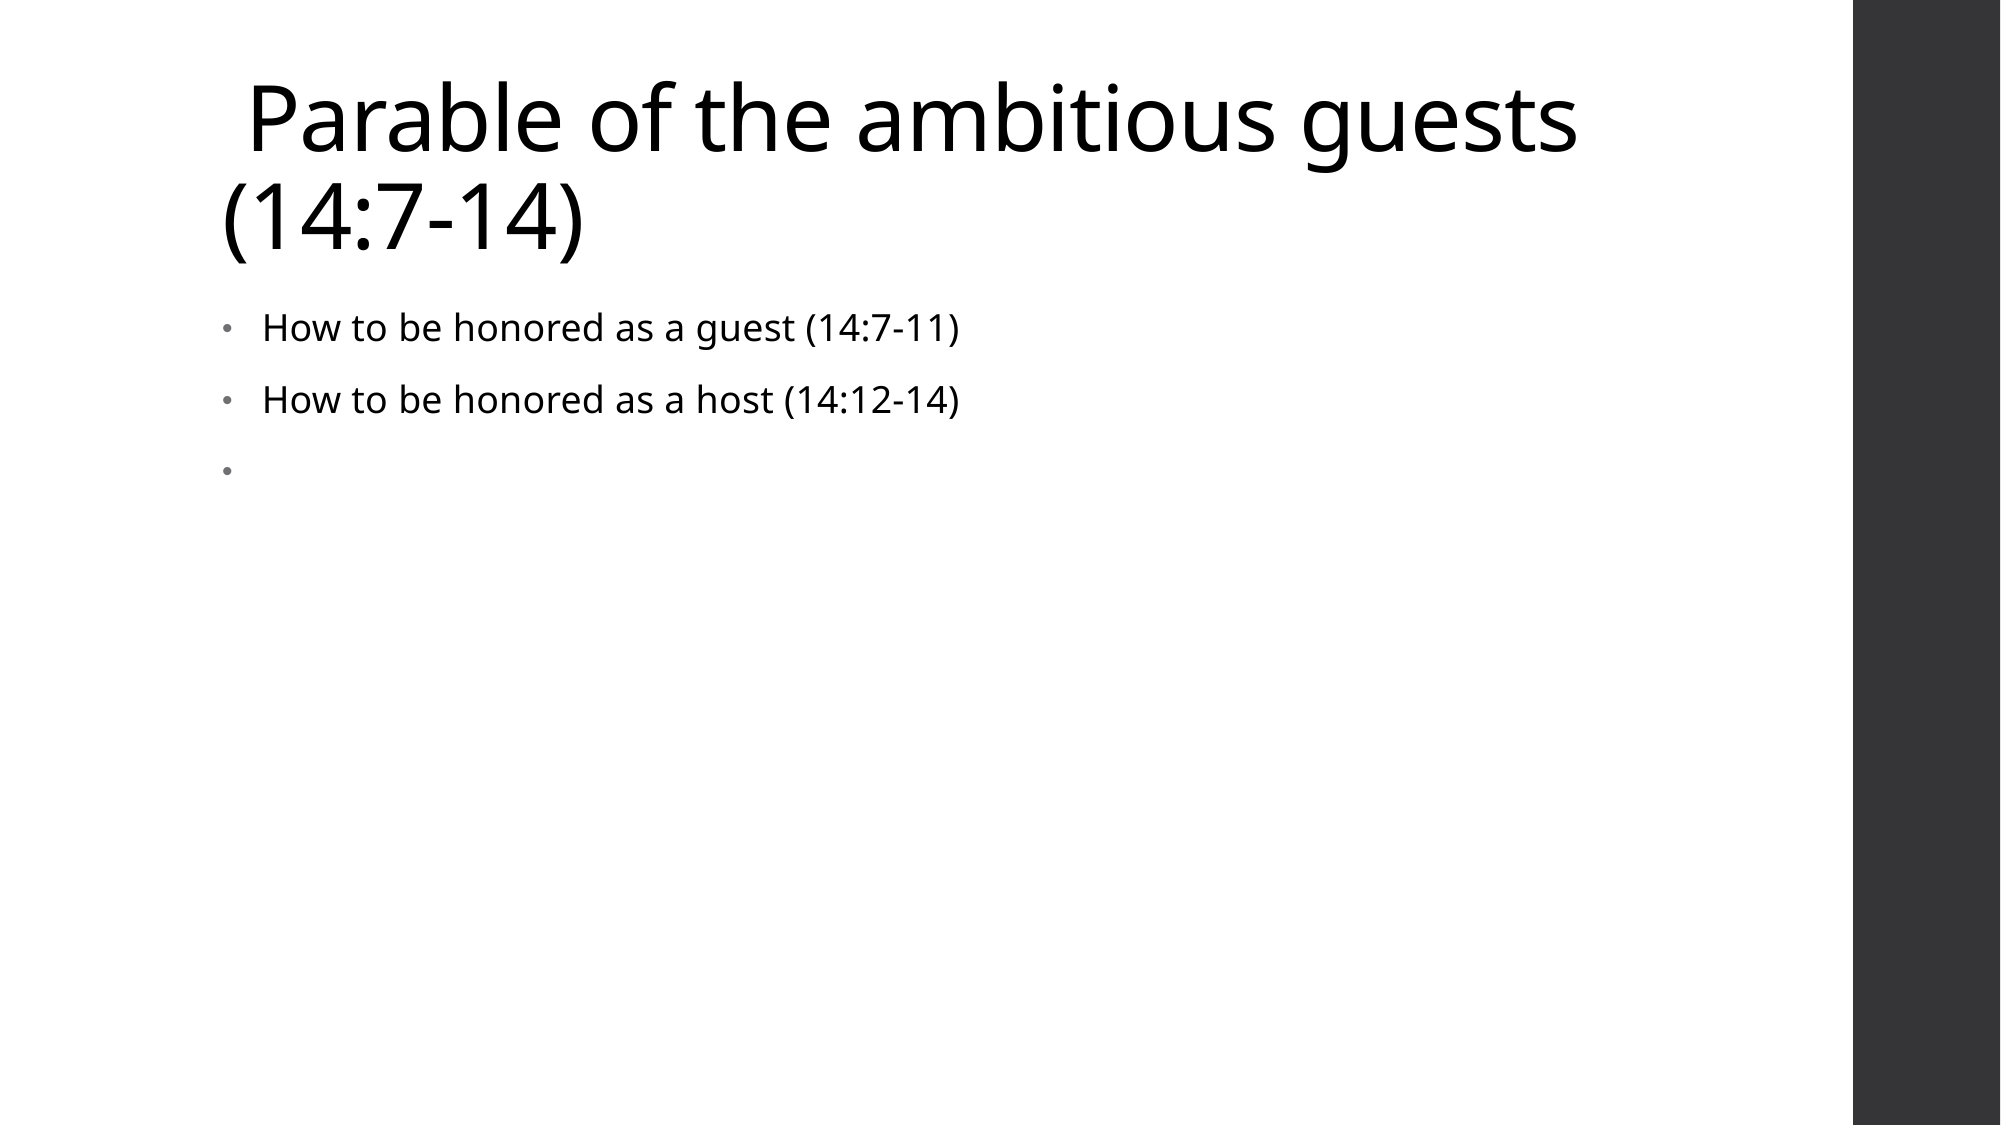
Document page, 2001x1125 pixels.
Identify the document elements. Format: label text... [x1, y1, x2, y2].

list How to be honored as a guest (14:7-11) How to be honored as a host (14:12-14) [206, 299, 1617, 1014]
title Parable of the ambitious guests (14:7-14) [206, 60, 1797, 278]
